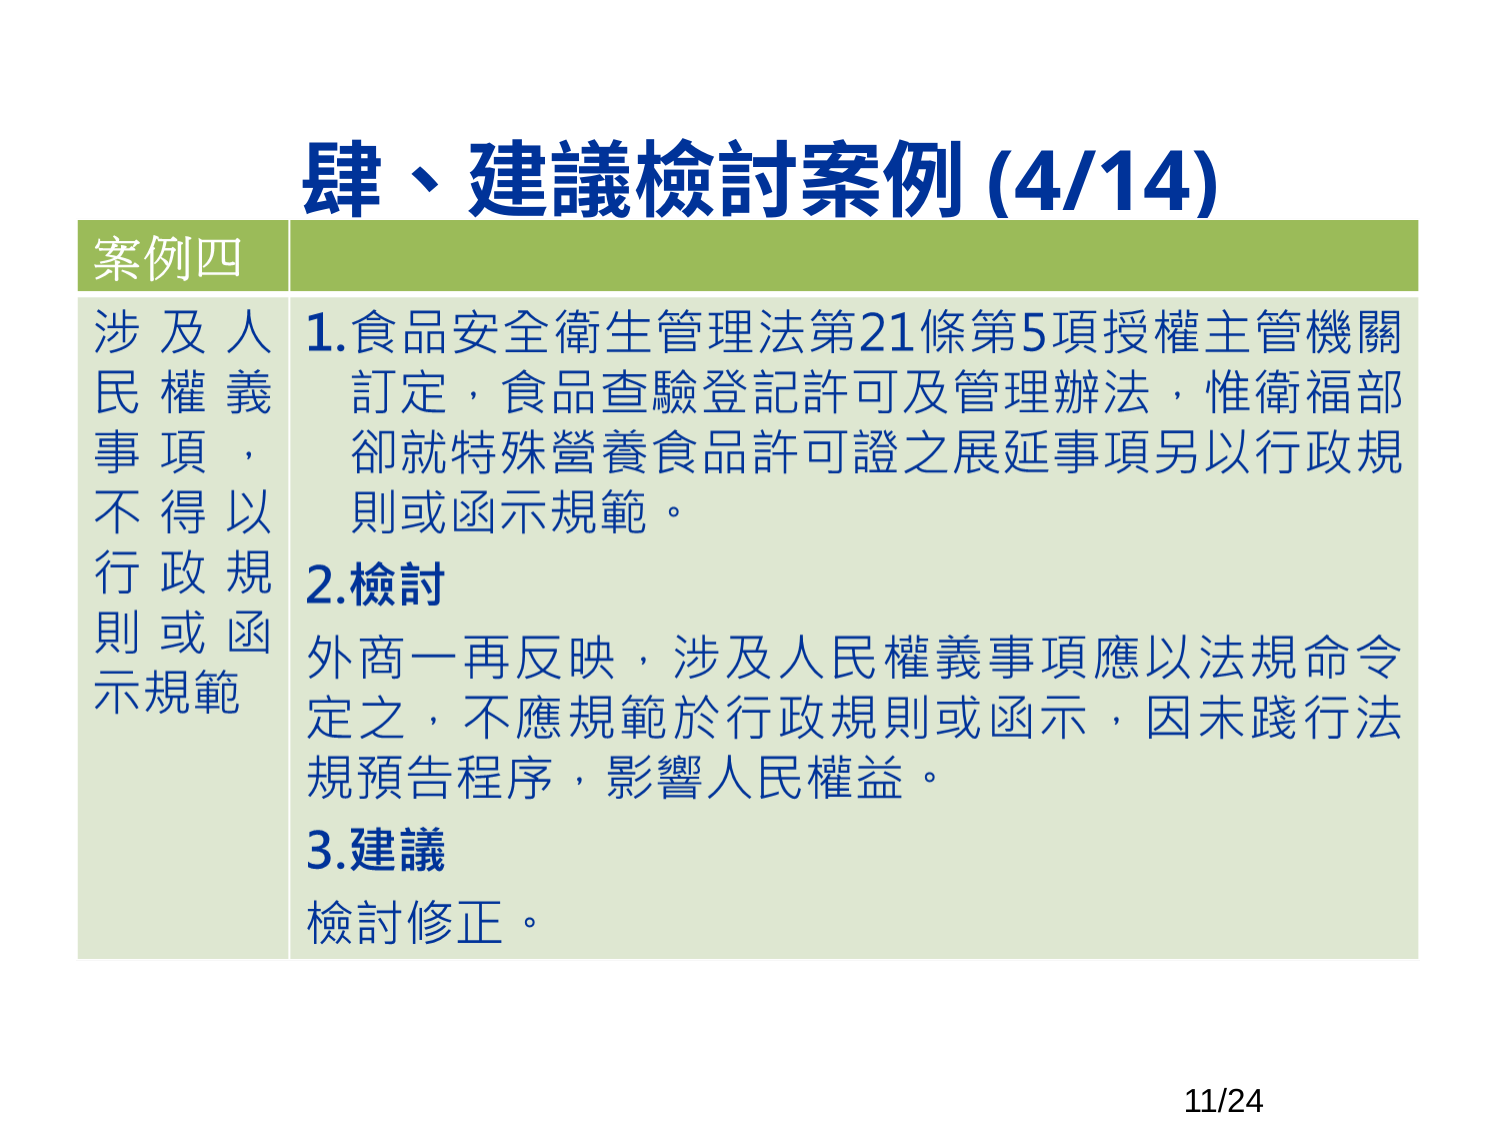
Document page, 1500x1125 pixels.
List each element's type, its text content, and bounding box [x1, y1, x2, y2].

text_box 肆、建議檢討案例(4/14) [9, 19, 1500, 152]
picture [76, 211, 1420, 984]
